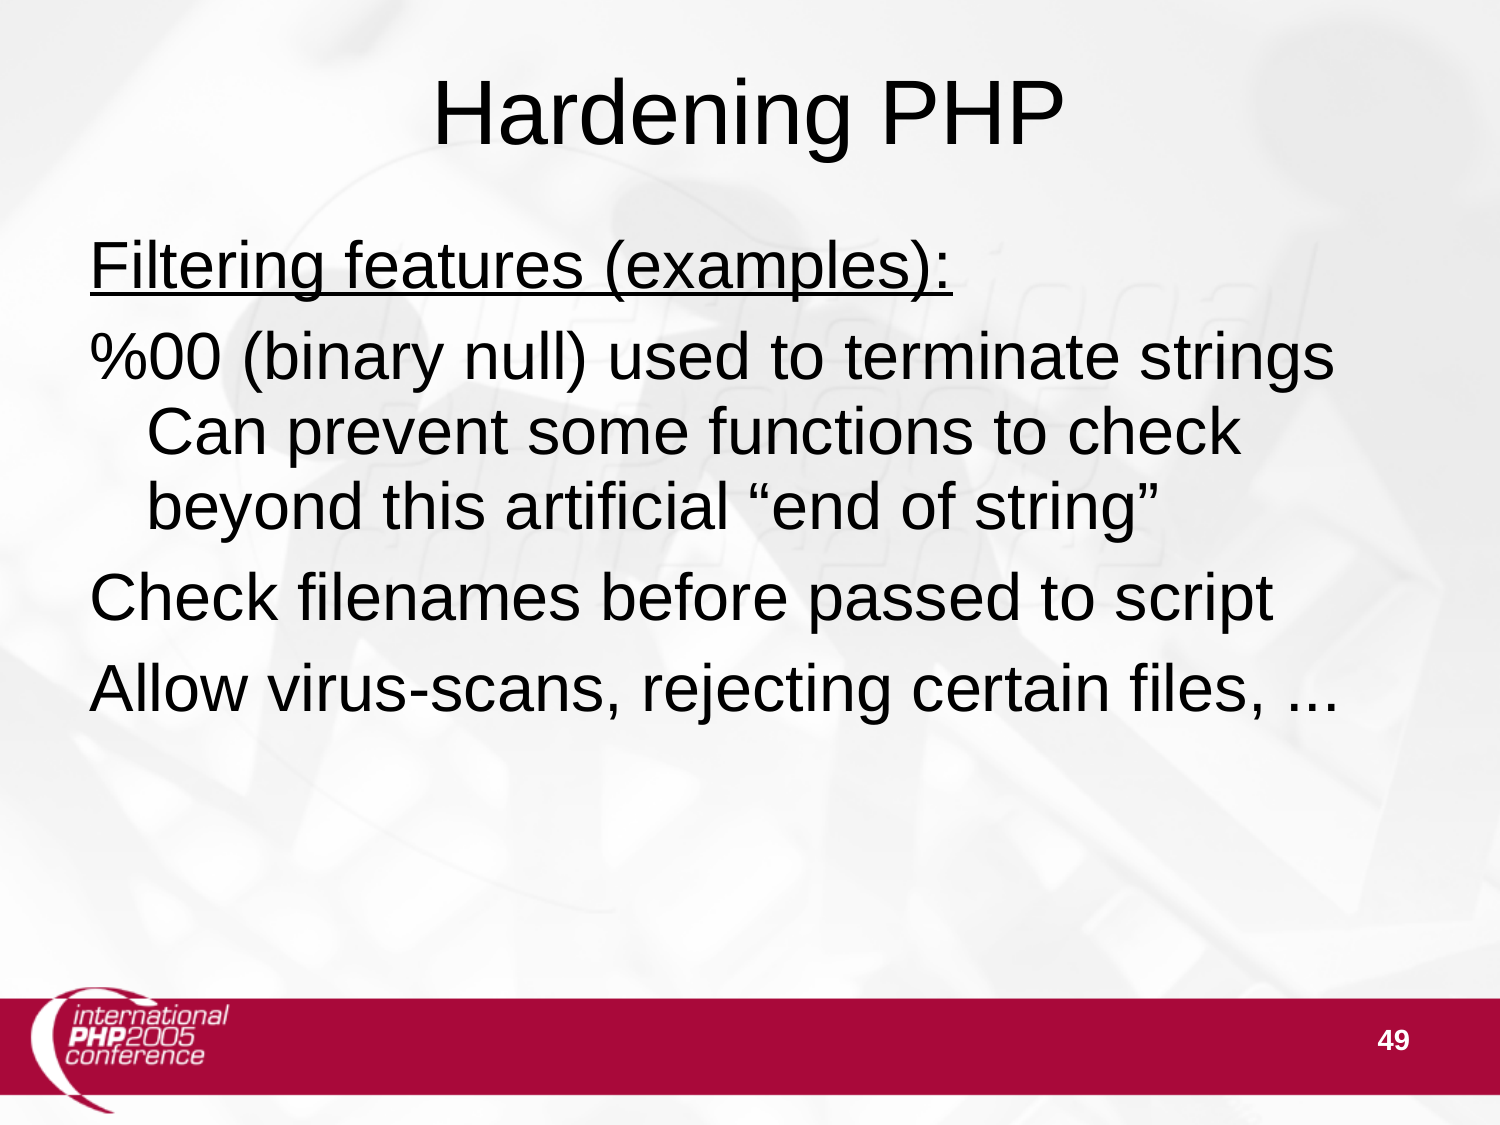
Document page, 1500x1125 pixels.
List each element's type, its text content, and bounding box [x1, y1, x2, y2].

list Filtering features (examples): %00 (binary null) used to terminate strings Can prevent some functions to check beyond this artificial “end of string” Check filenames before passed to script Allow virus-scans, rejecting certain files, ... [75, 220, 1426, 977]
title Hardening PHP [75, 18, 1426, 207]
picture [0, 0, 1500, 1125]
